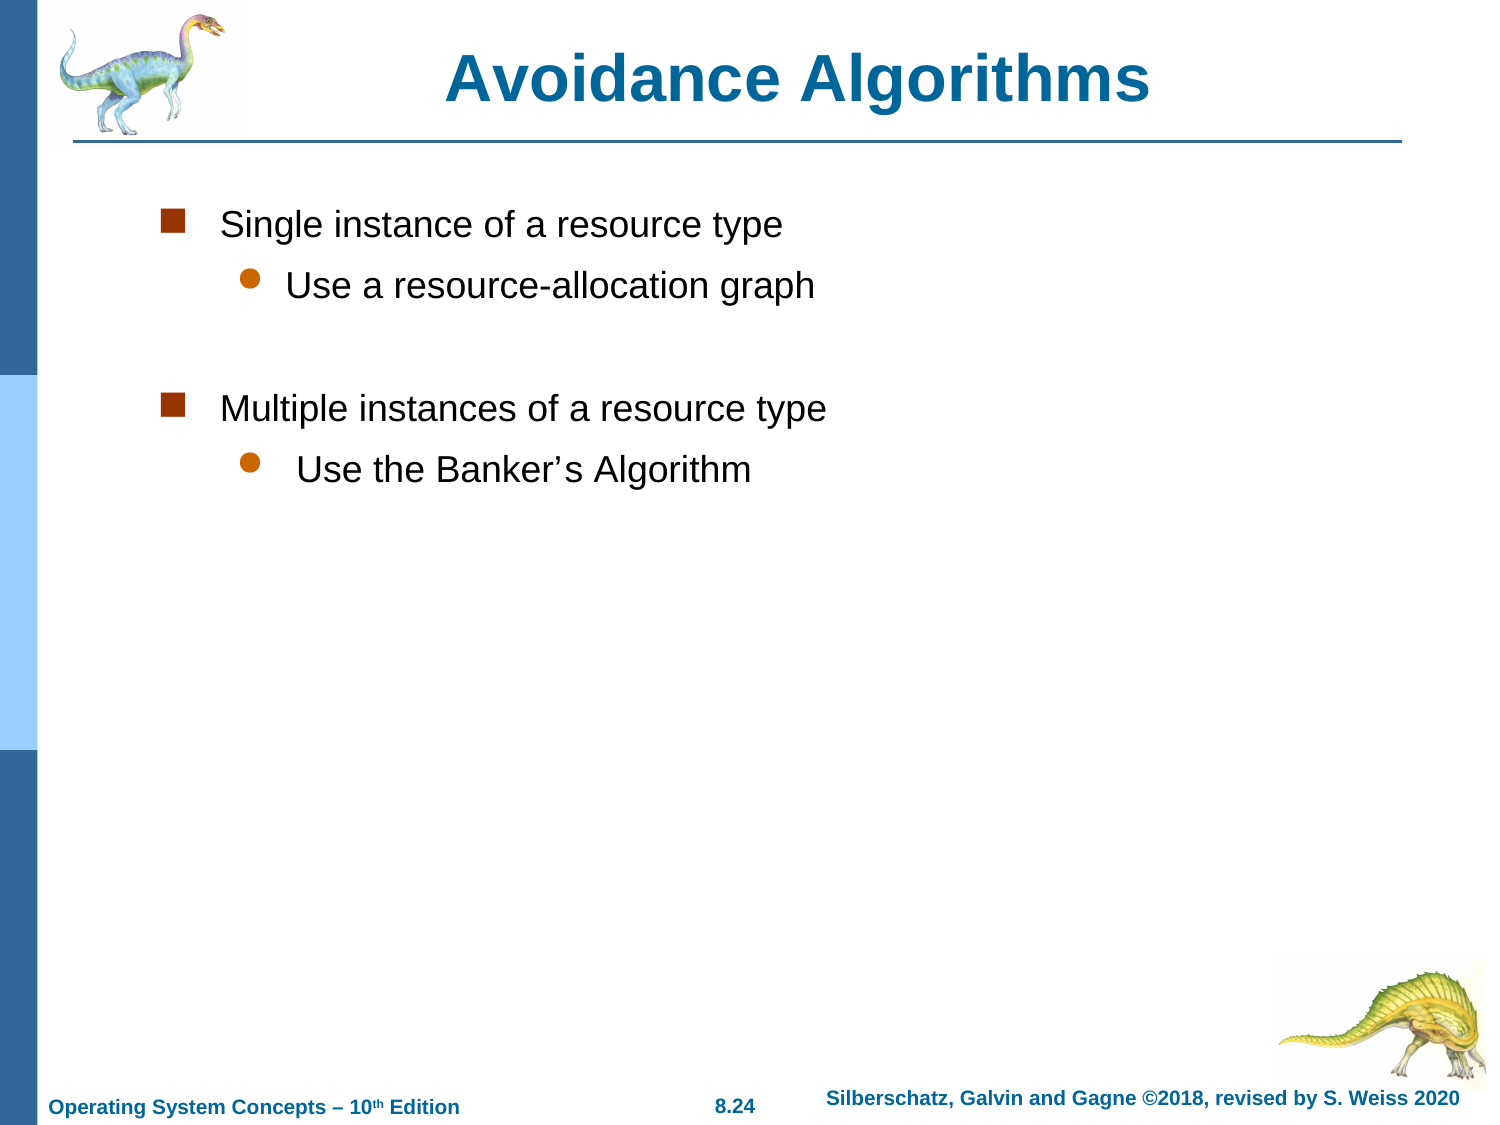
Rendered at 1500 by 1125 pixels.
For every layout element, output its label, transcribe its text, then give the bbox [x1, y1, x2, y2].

picture [1275, 959, 1486, 1095]
list Single instance of a resource type Use a resource-allocation graph Multiple instances of a resource type Use the Banker’s Algorithm [148, 192, 1242, 928]
title Avoidance Algorithms [170, 27, 1425, 122]
picture [46, 0, 243, 149]
